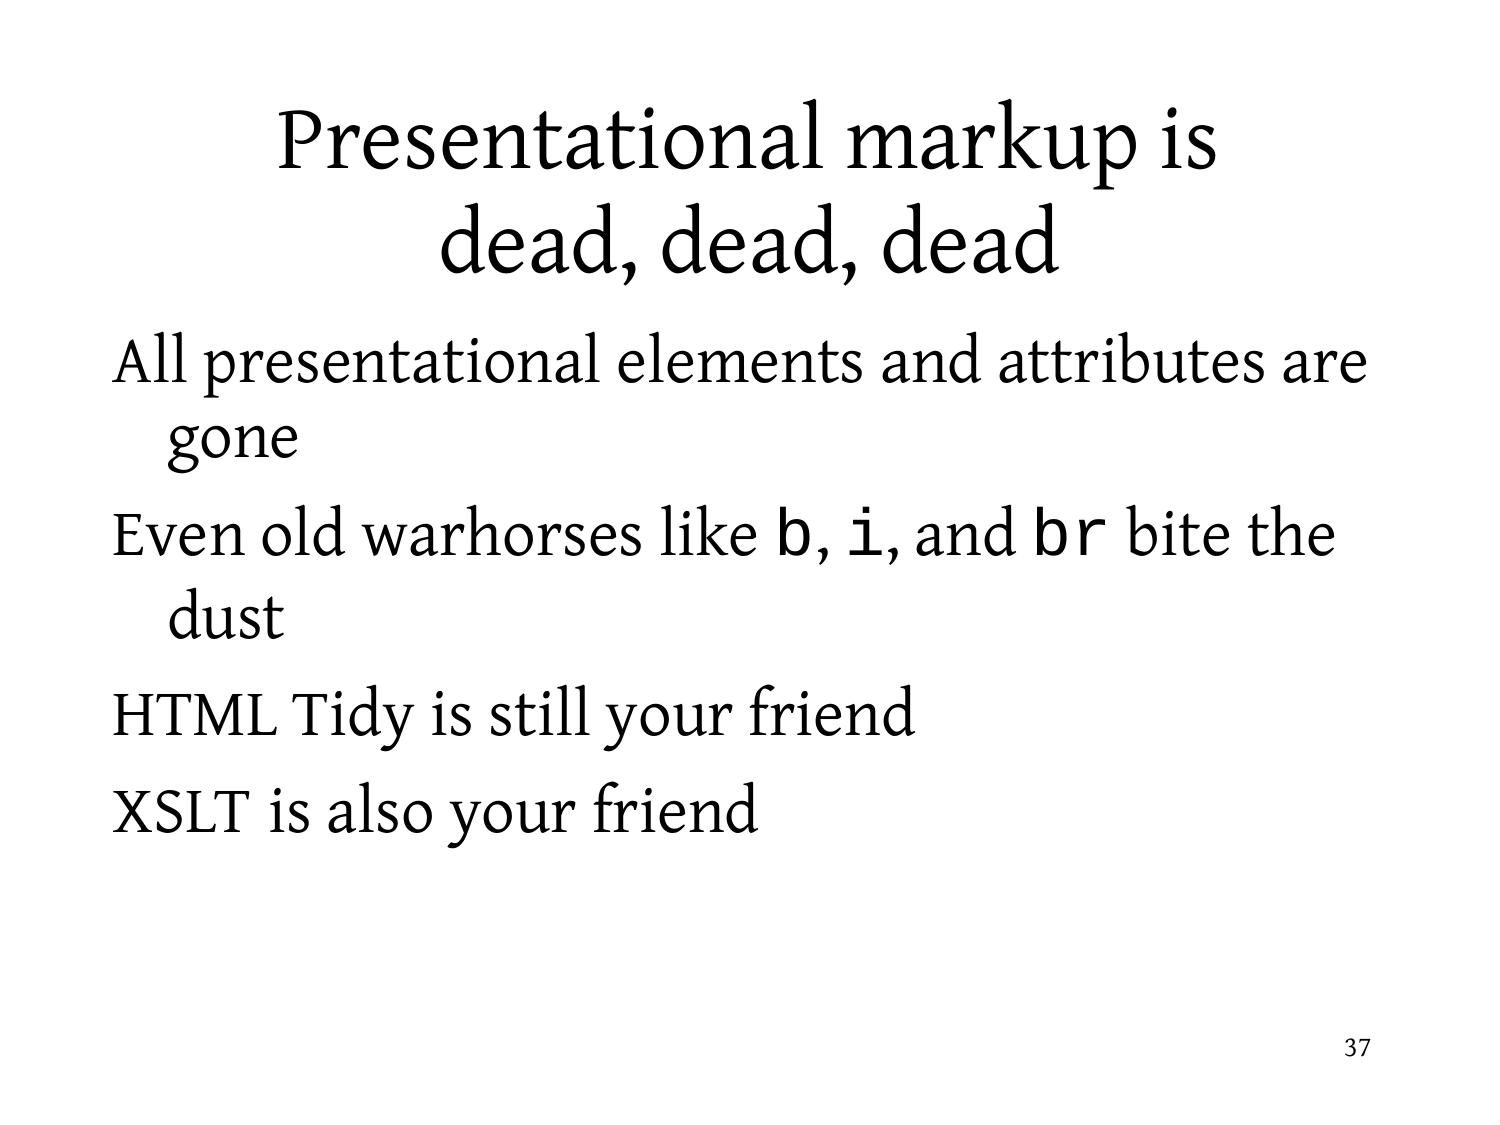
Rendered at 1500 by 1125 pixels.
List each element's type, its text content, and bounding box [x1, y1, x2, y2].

list All presentational elements and attributes are gone Even old warhorses like b, i, and br bite the dust HTML Tidy is still your friend XSLT is also your friend [112, 324, 1387, 1000]
title Presentational markup is dead, dead, dead [112, 63, 1387, 324]
